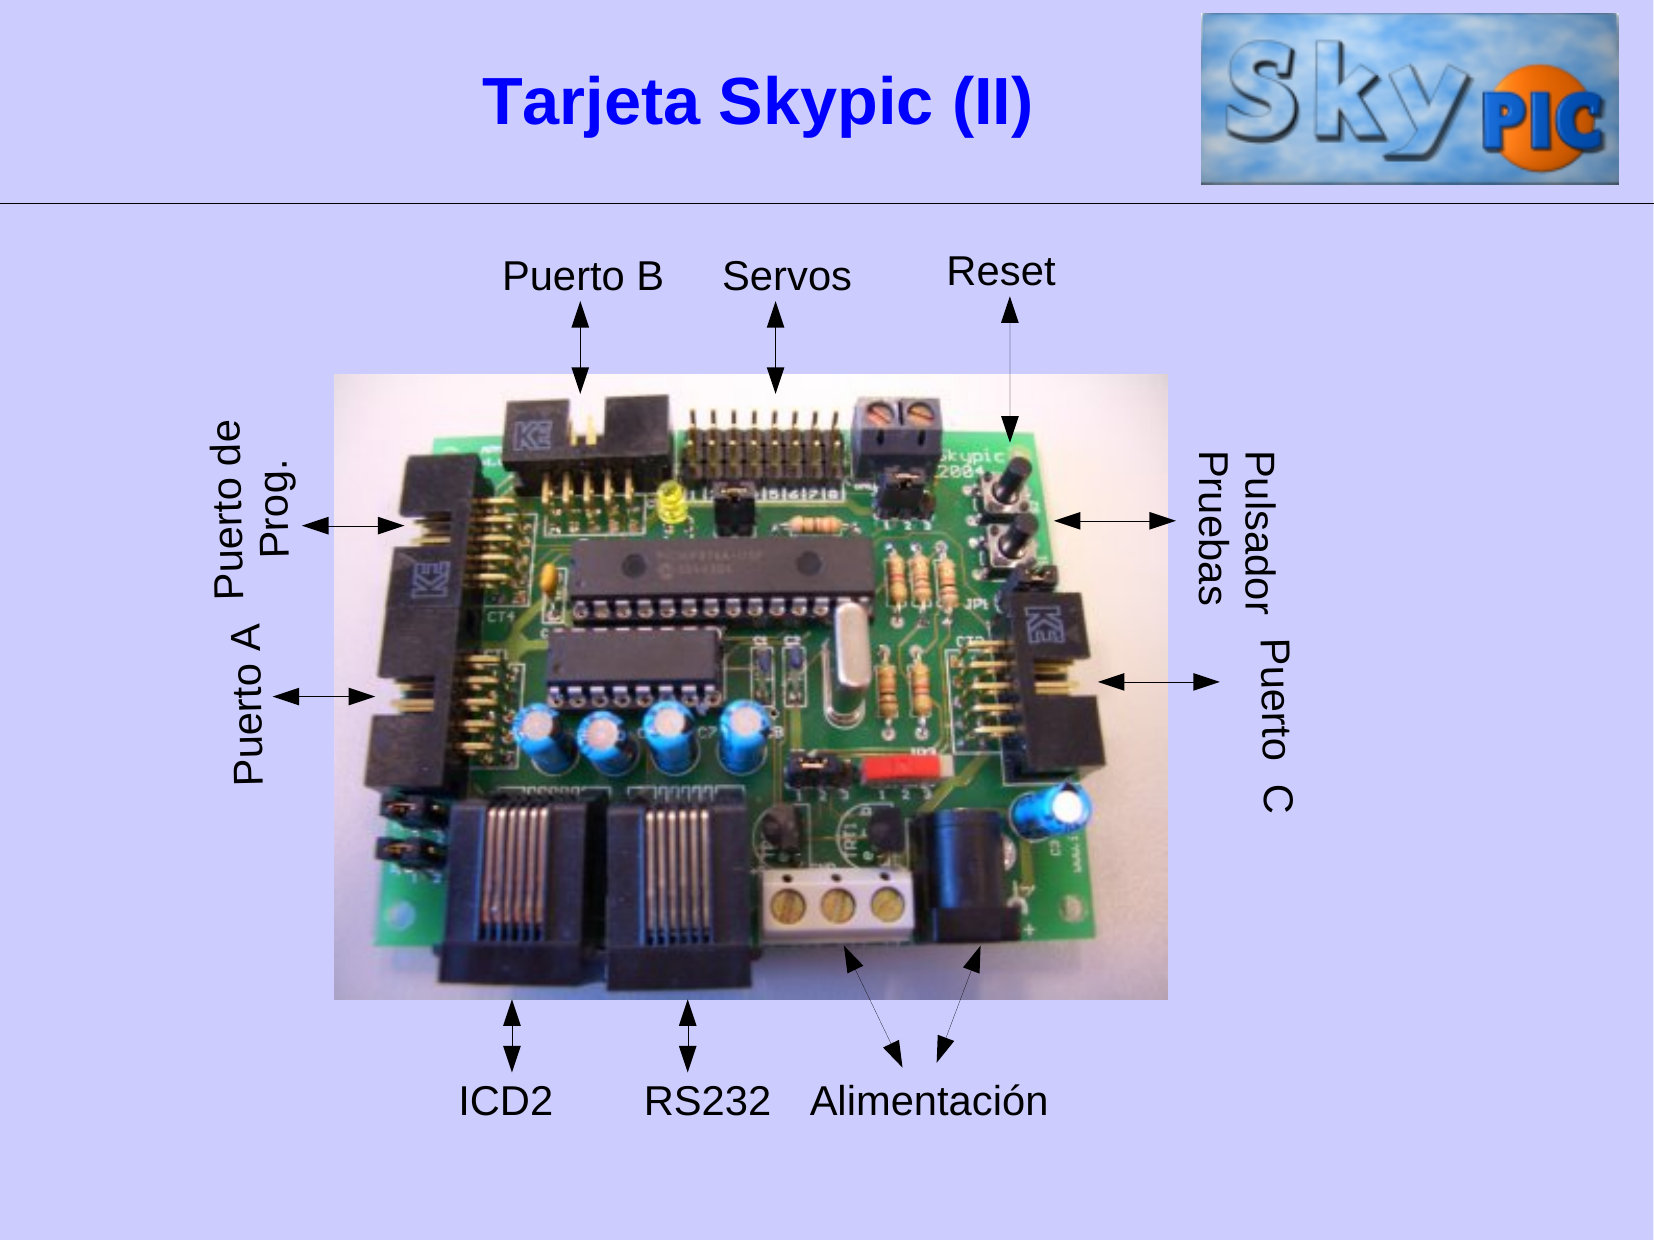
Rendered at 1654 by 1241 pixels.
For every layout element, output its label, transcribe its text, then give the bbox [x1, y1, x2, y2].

text_box Reset [946, 247, 1056, 294]
picture [1201, 13, 1619, 185]
text_box ICD2 [458, 1077, 554, 1124]
text_box Puerto B [502, 252, 665, 299]
picture [334, 374, 1168, 1000]
text_box Servos [722, 252, 853, 299]
text_box Pulsador Pruebas [1190, 450, 1284, 616]
text_box Puerto C [1251, 638, 1302, 816]
text_box RS232 [643, 1077, 772, 1124]
text_box Puerto de Prog. [201, 418, 299, 602]
text_box Alimentación [809, 1077, 1049, 1124]
title Tarjeta Skypic (II) [120, 0, 1396, 191]
text_box Puerto A [221, 623, 272, 787]
